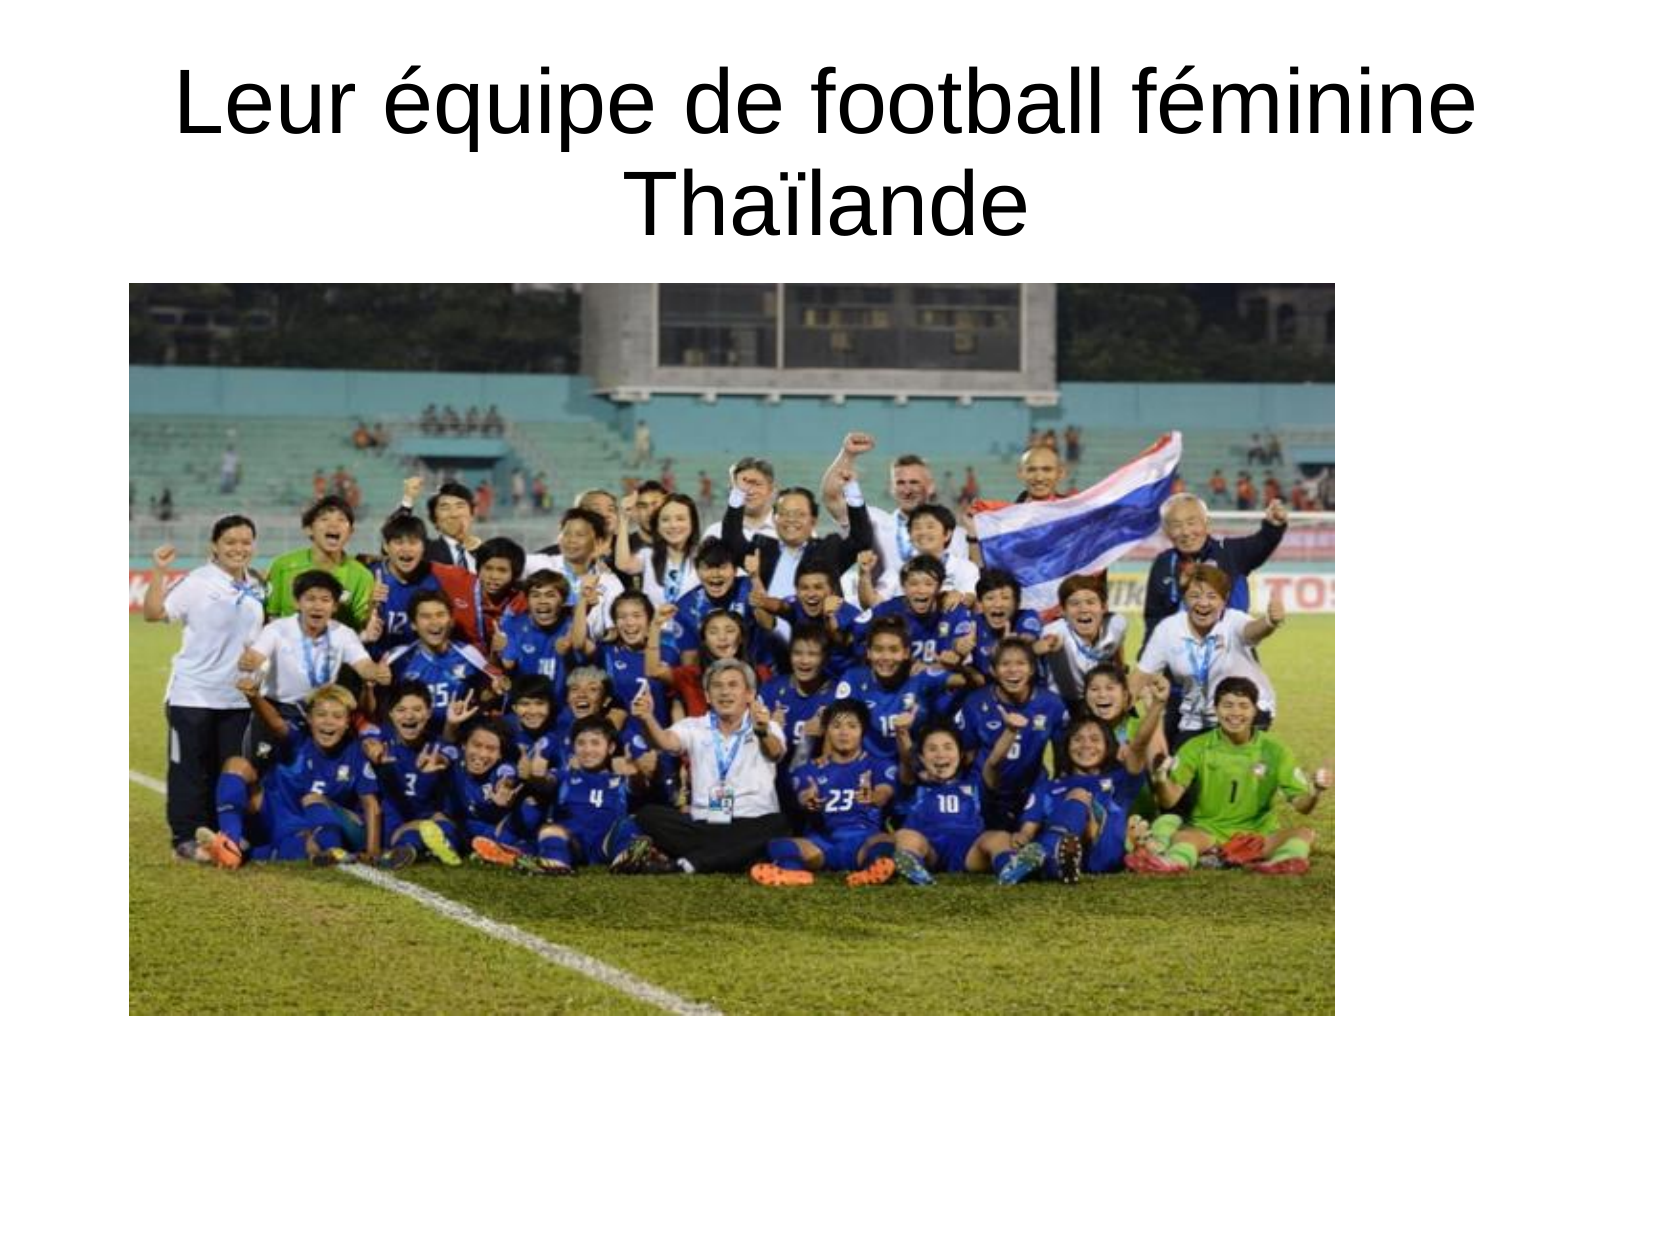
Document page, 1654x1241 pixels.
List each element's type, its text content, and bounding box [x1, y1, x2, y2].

title Leur équipe de football féminine Thaïlande [82, 49, 1571, 257]
picture [129, 283, 1335, 1016]
